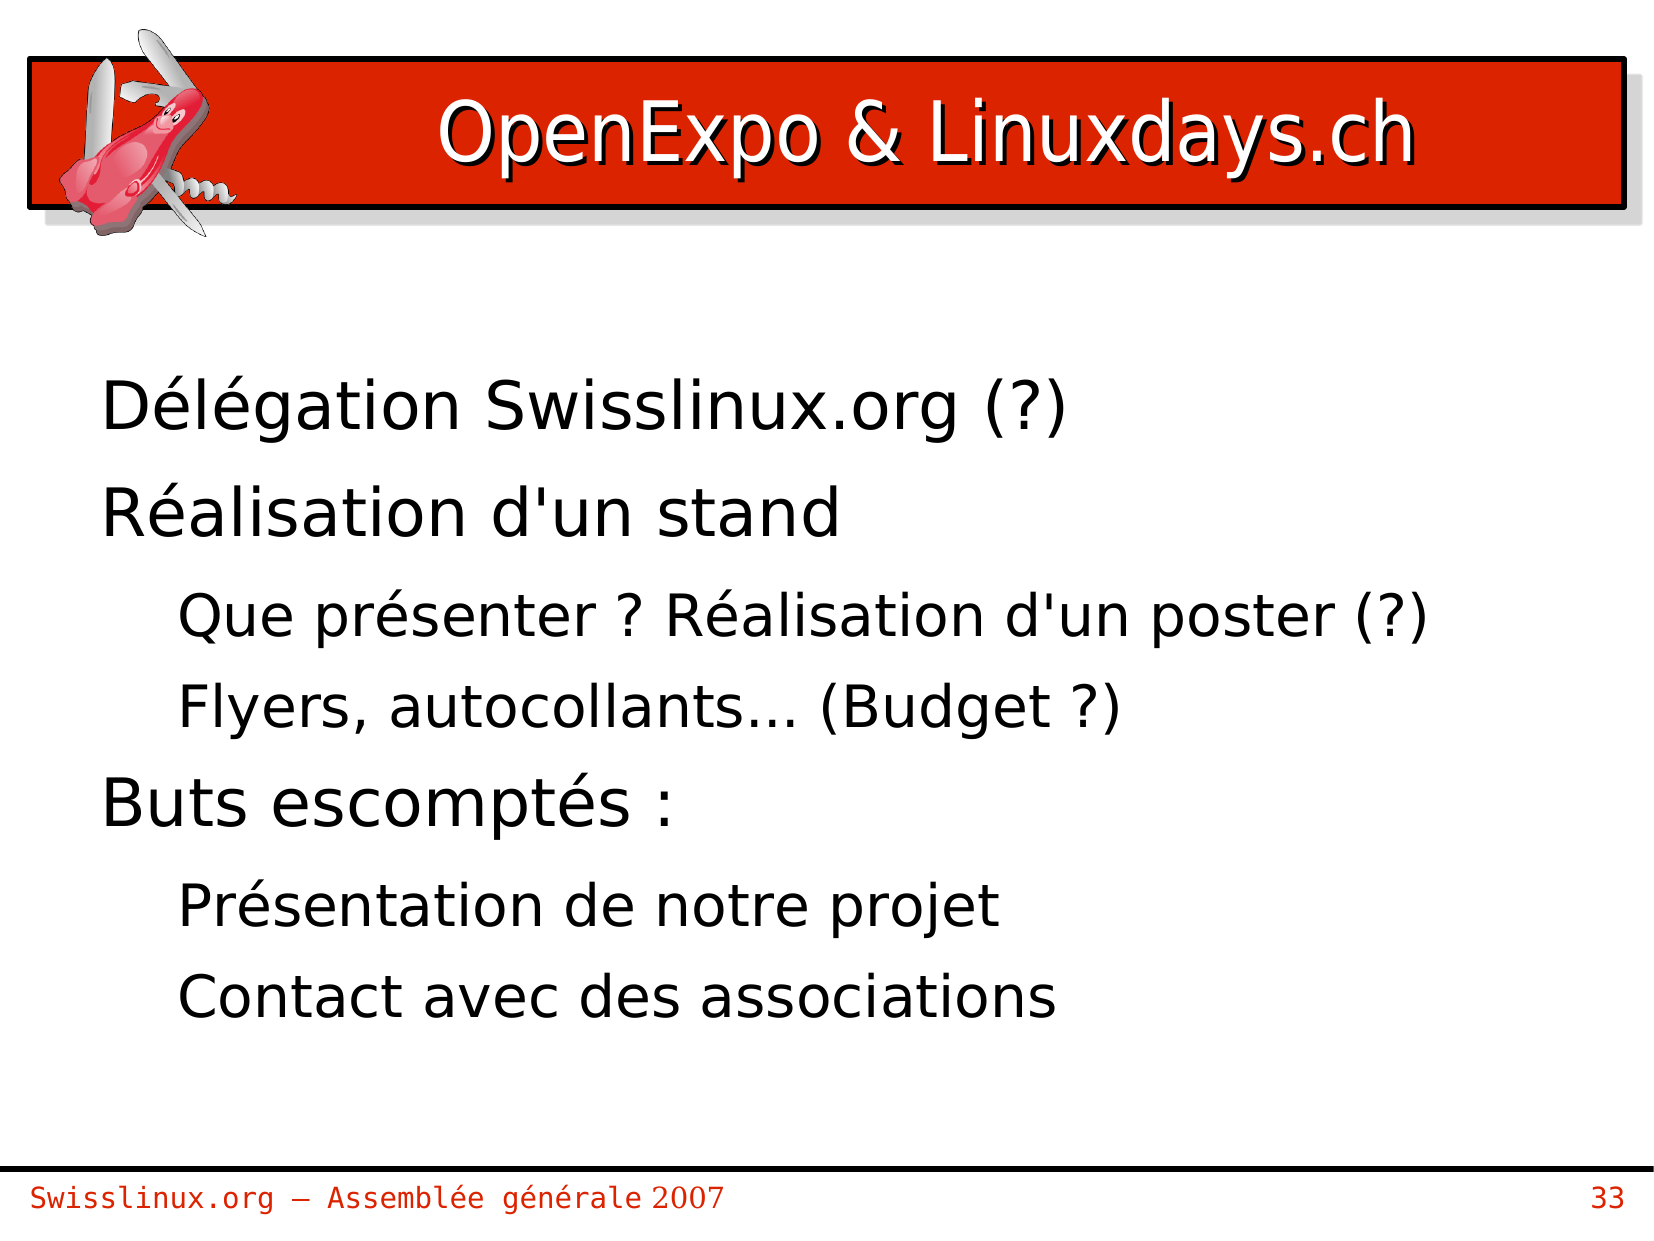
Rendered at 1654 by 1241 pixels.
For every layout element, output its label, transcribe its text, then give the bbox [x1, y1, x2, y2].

picture [59, 29, 237, 237]
title OpenExpo & Linuxdays.ch [259, 84, 1595, 182]
list Délégation Swisslinux.org (?) Réalisation d'un stand Que présenter ? Réalisation d'un poster (?) Flyers, autocollants... (Budget ?) Buts escomptés : Présentation de notre projet Contact avec des associations [82, 290, 1571, 1109]
